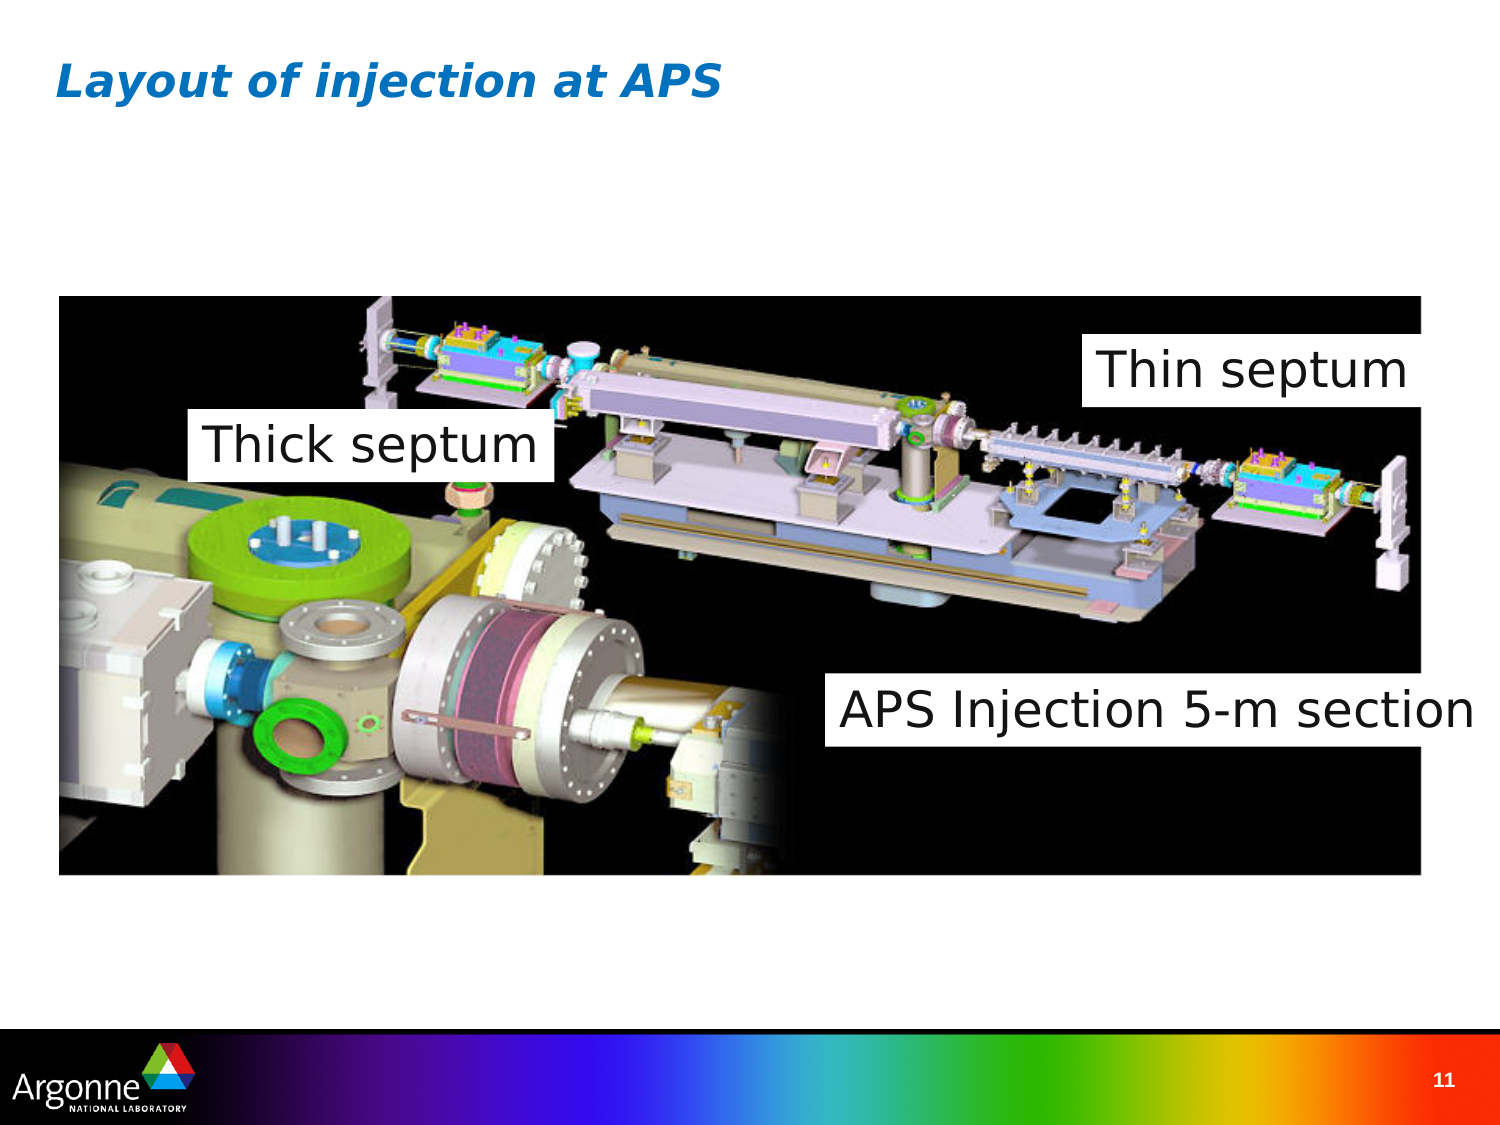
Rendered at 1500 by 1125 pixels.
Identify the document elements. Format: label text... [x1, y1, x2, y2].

text_box Thin septum [1082, 334, 1418, 408]
title Layout of injection at APS [55, 54, 1361, 112]
picture [0, 1029, 1500, 1125]
picture [59, 296, 1426, 877]
text_box APS Injection 5-m section [825, 673, 1478, 747]
text_box Thick septum [187, 409, 548, 483]
